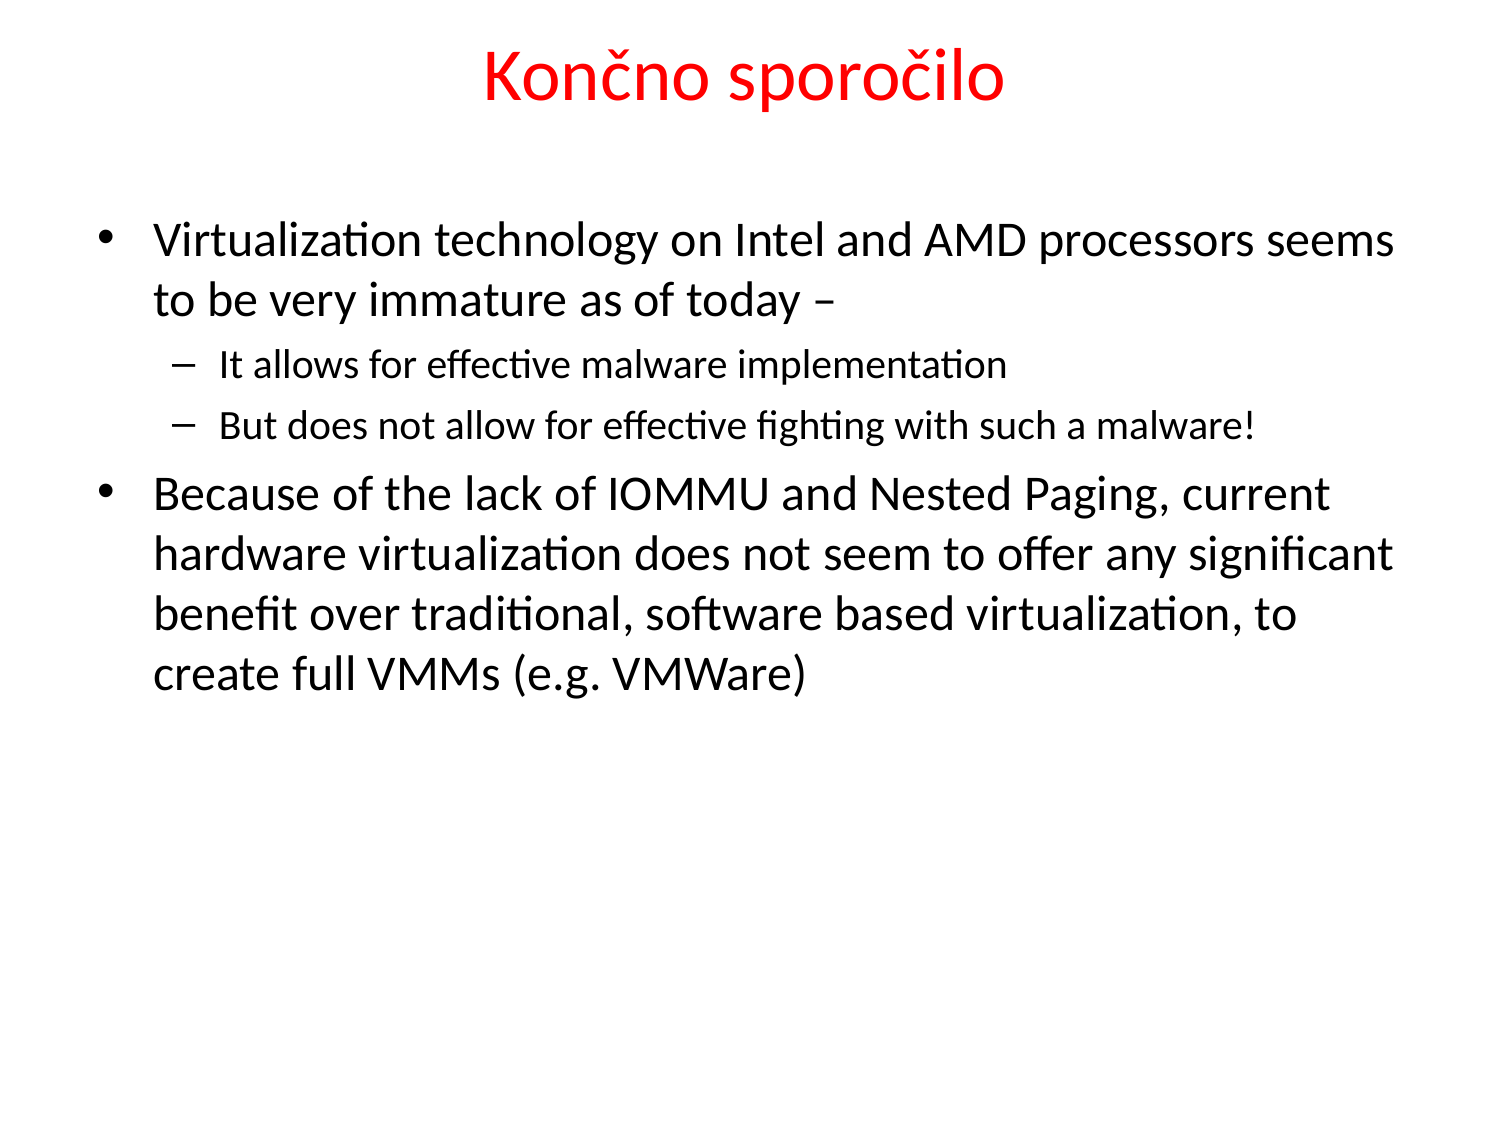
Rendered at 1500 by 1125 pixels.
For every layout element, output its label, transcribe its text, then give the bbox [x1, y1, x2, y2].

list Virtualization technology on Intel and AMD processors seems to be very immature as of today – It allows for effective malware implementation But does not allow for effective fighting with such a malware! Because of the lack of IOMMU and Nested Paging, current hardware virtualization does not seem to offer any significant benefit over traditional, software based virtualization, to create full VMMs (e.g. VMWare) [82, 199, 1433, 942]
title Končno sporočilo [70, 0, 1421, 141]
